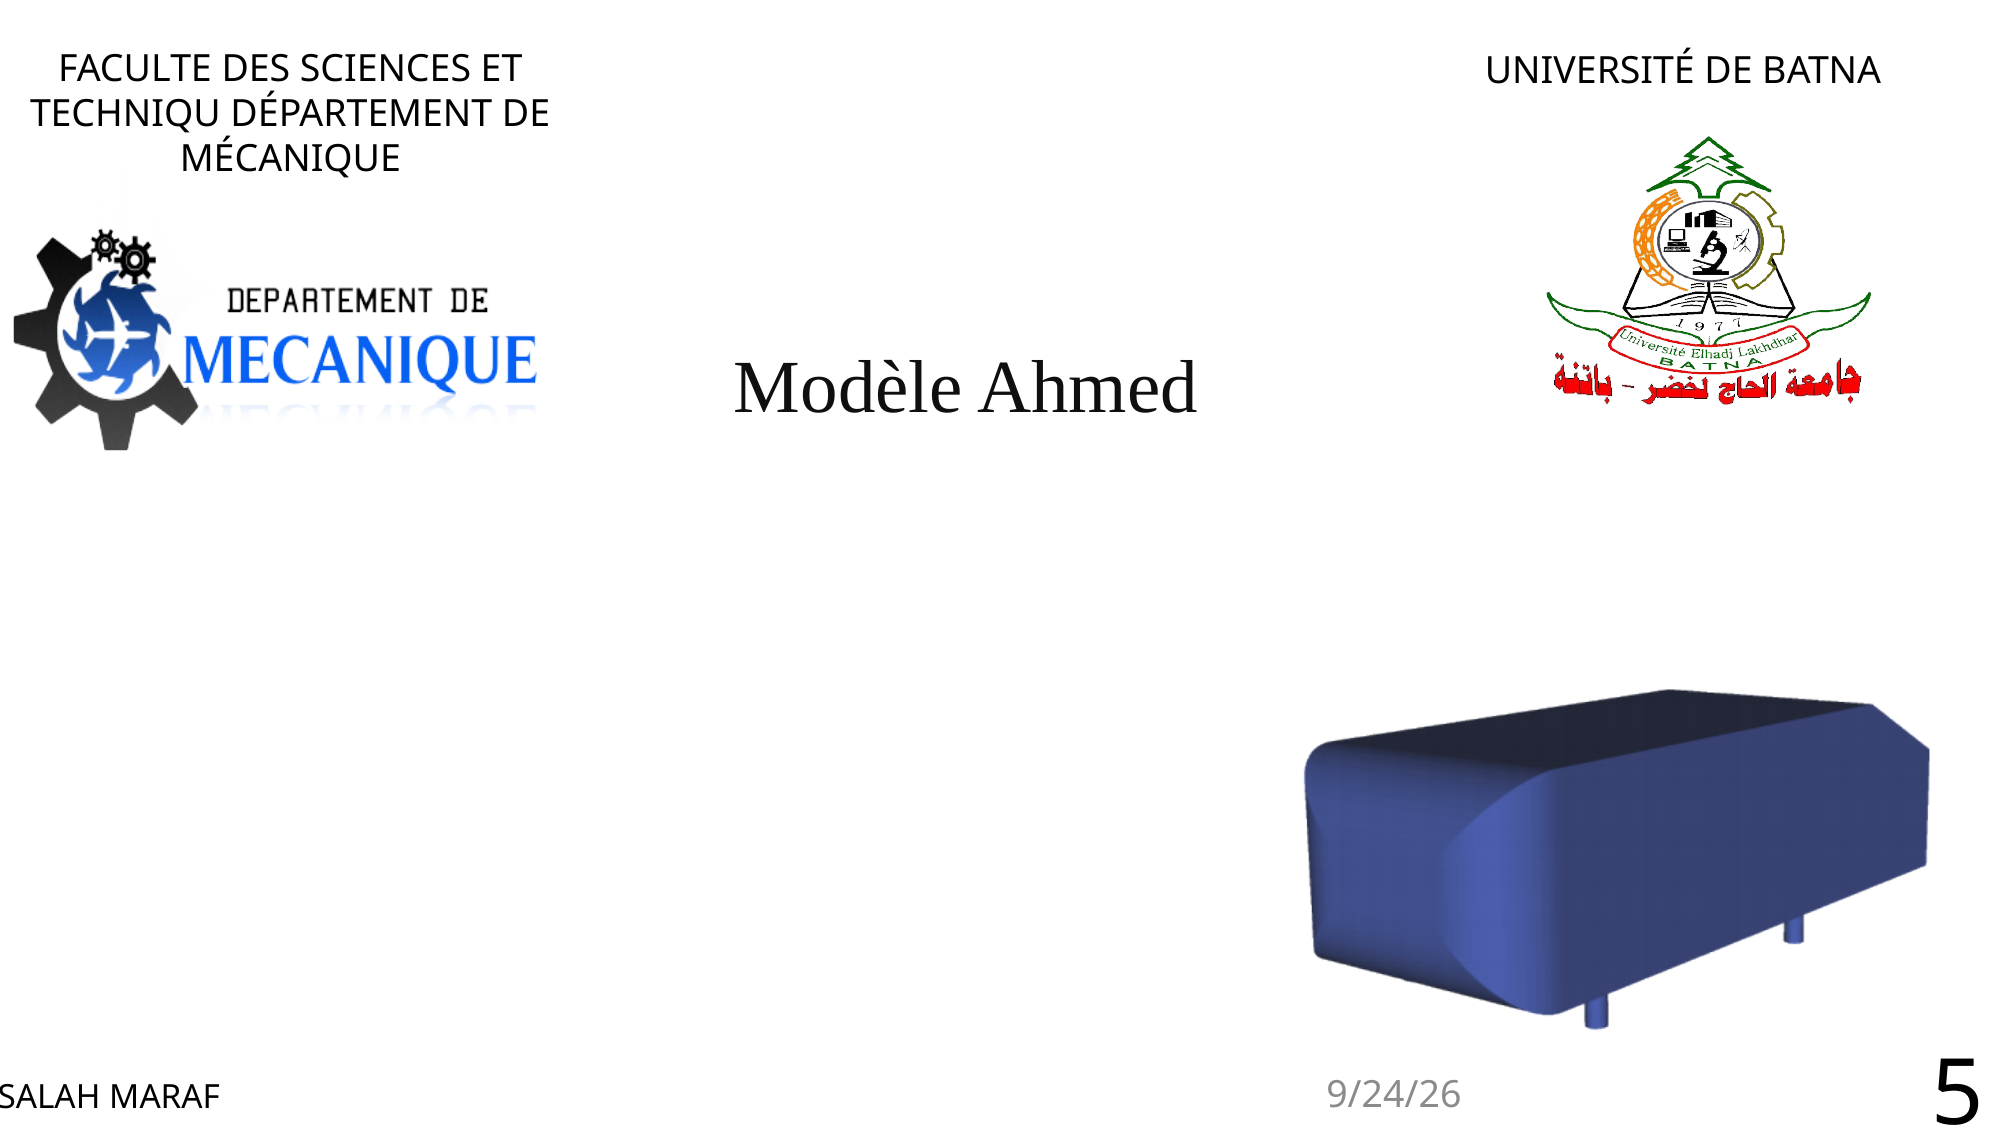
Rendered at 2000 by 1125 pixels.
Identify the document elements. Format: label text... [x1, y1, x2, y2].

text_box Université de Batna [1469, 38, 1935, 144]
picture [1221, 644, 1966, 1049]
picture [0, 134, 552, 468]
slide_number <number> [1843, 1065, 2000, 1125]
text_box Faculte des Sciences et Techniqu Département de MÉCANIQUE [13, 36, 567, 187]
slide_number 6/21/15 [1182, 1065, 1477, 1125]
picture [1541, 144, 1876, 407]
text_box Modèle Ahmed [700, 330, 1542, 526]
footer SALAH MARAF [0, 1065, 1016, 1125]
